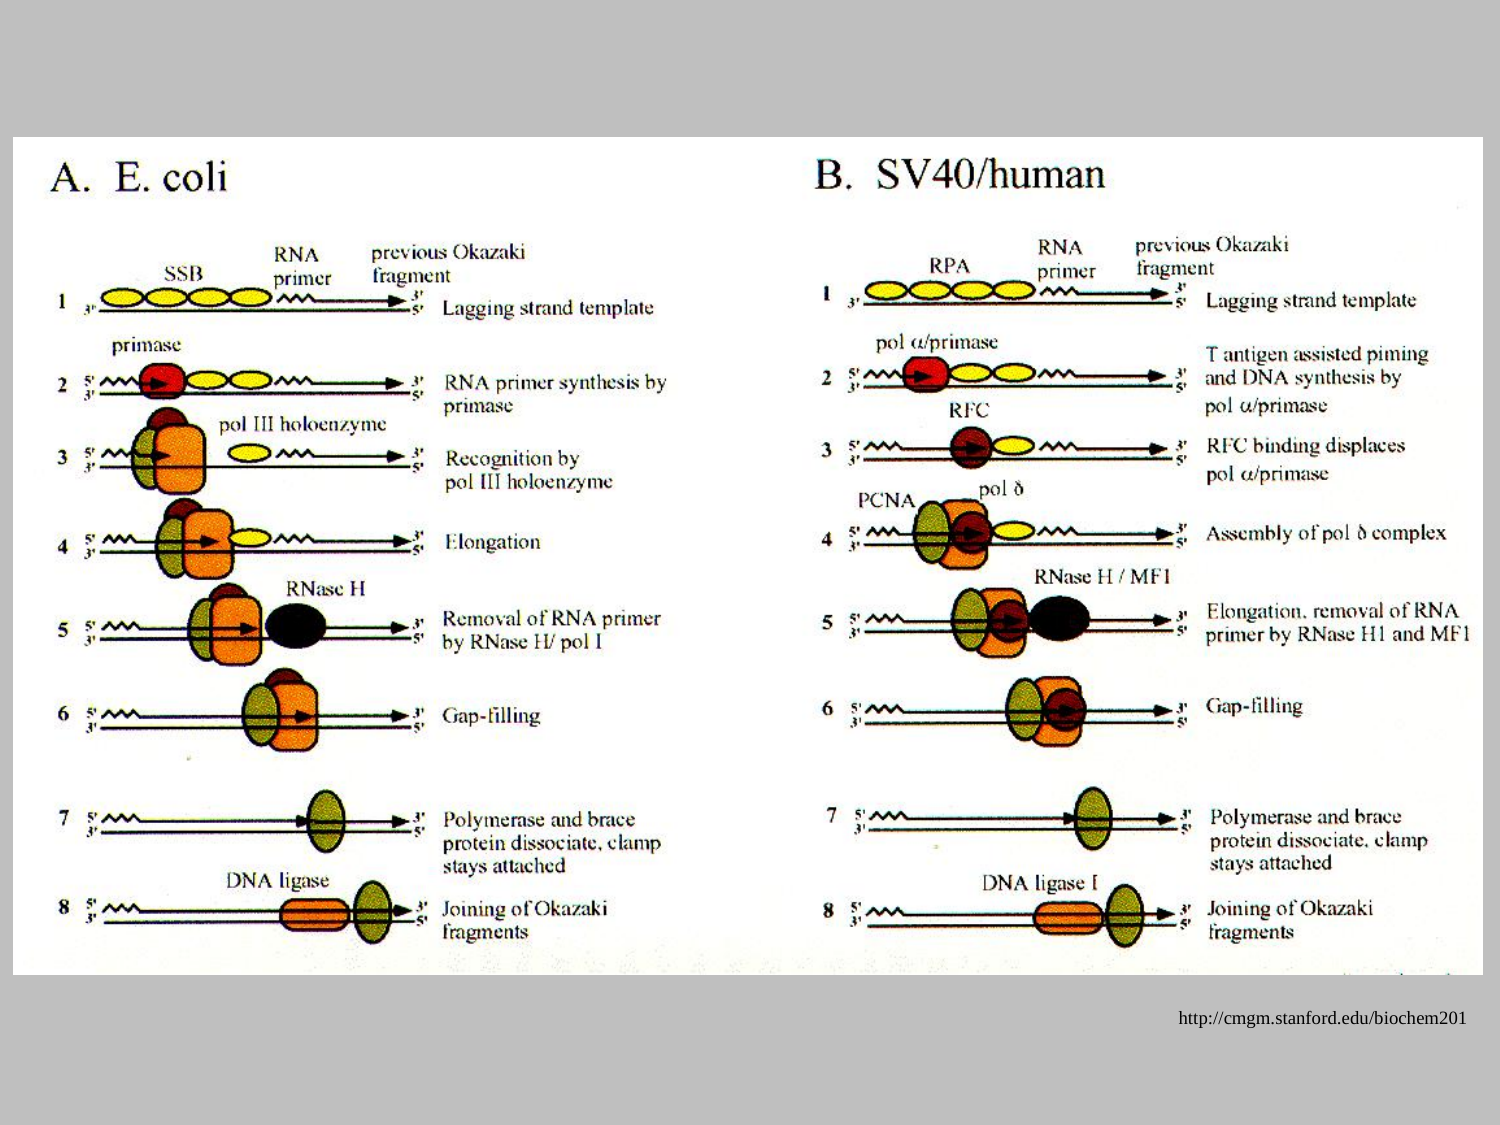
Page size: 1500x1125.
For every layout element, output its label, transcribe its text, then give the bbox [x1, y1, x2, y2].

text_box http://cmgm.stanford.edu/biochem201 [732, 997, 1483, 1036]
picture [13, 137, 1483, 975]
